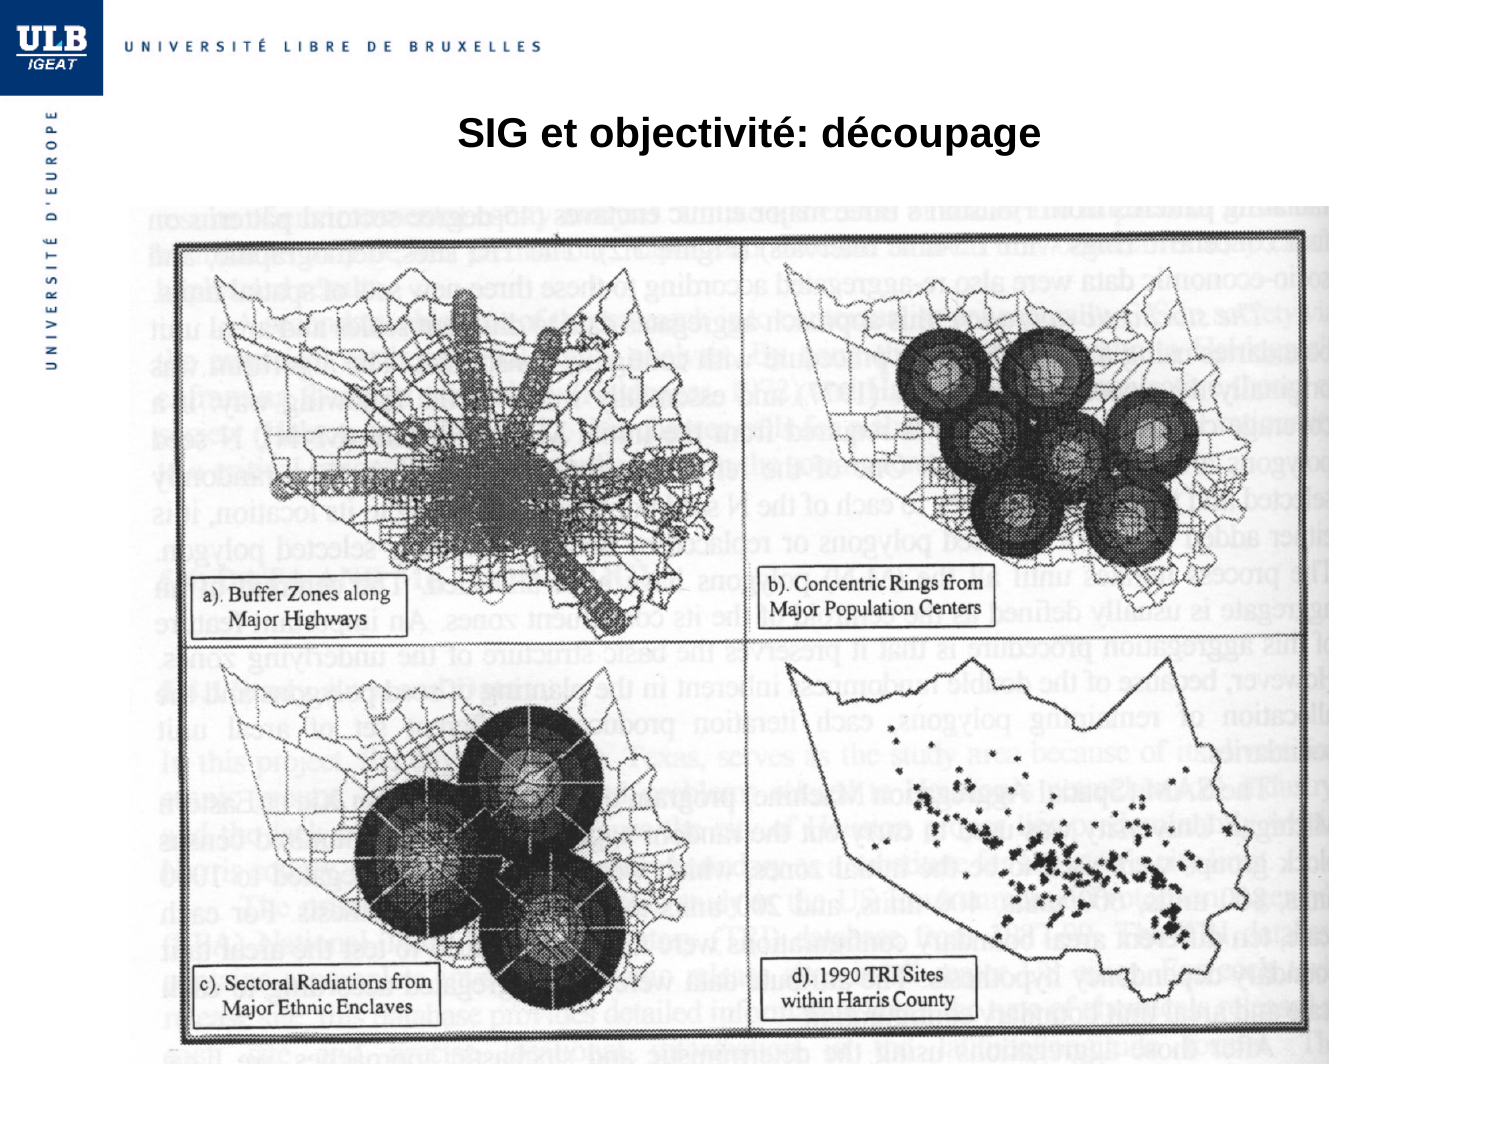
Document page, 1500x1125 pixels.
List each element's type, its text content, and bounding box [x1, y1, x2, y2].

text_box SIG et objectivité: découpage [74, 62, 1425, 201]
text_box [74, 212, 1425, 1094]
picture [0, 0, 1500, 1125]
